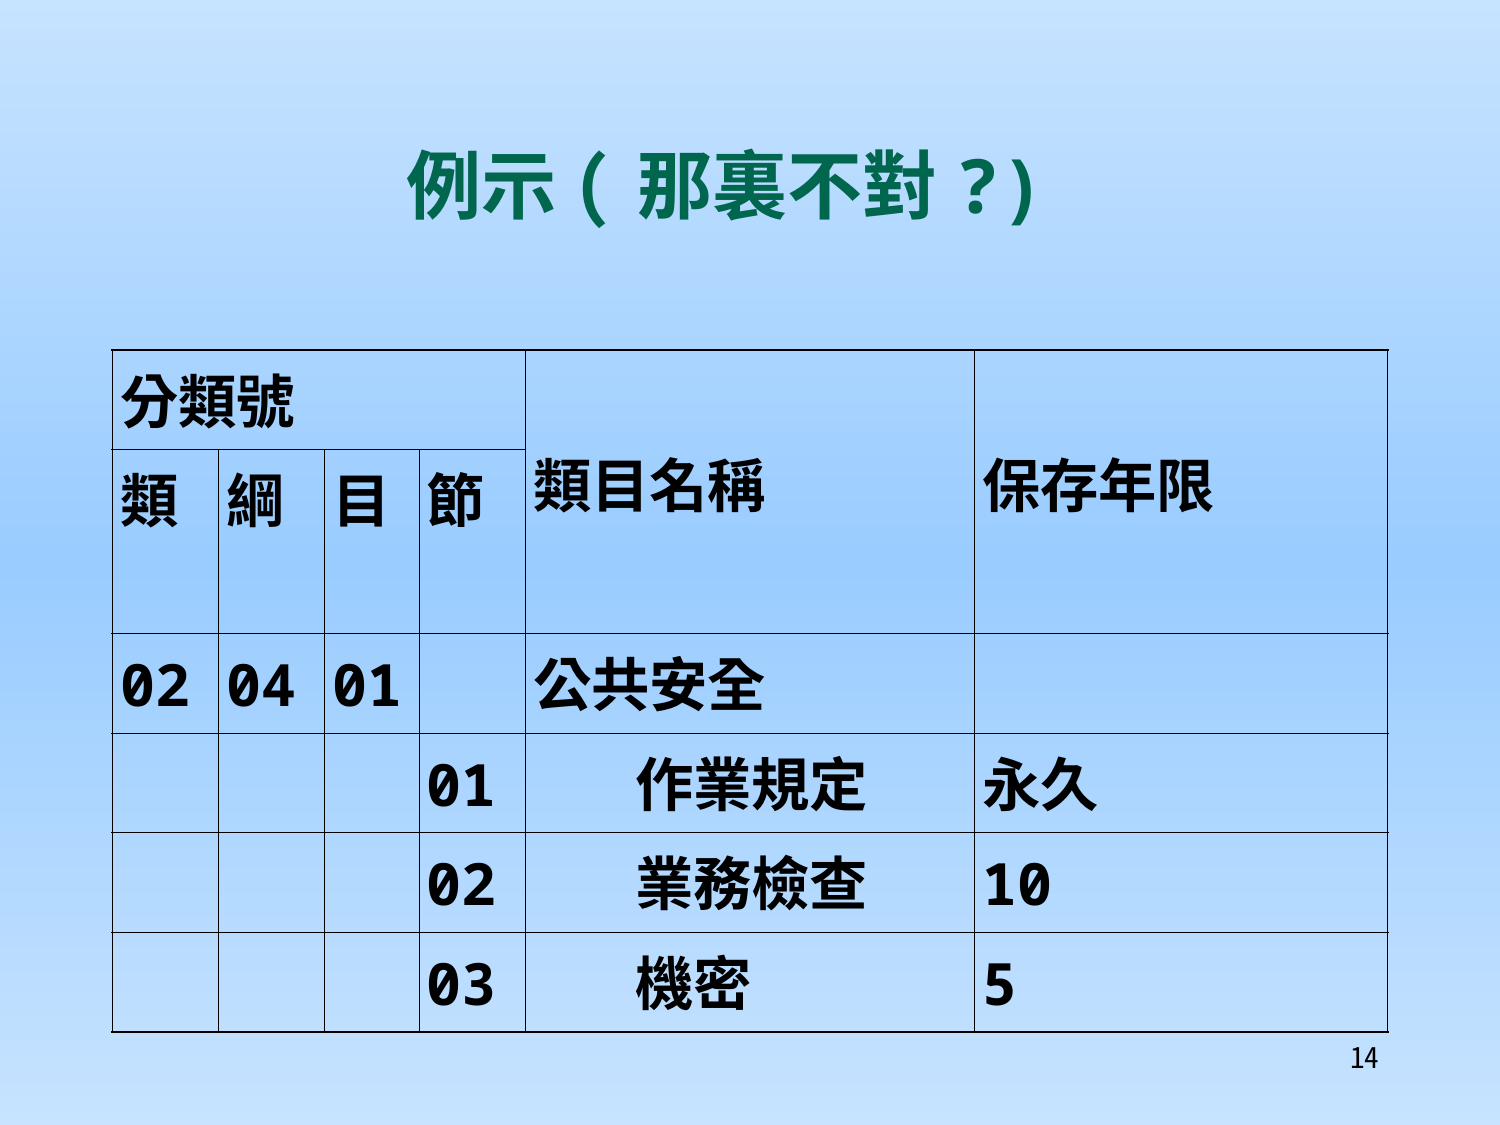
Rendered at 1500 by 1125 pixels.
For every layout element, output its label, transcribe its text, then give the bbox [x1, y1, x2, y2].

table_cell [325, 734, 419, 832]
table_cell [975, 634, 1387, 733]
table_cell [219, 933, 324, 1031]
table_cell [325, 833, 419, 932]
table_header 類目名稱 [526, 351, 974, 633]
table_cell 作業規定 [526, 734, 974, 832]
title 例示(那裏不對?) [88, 90, 1364, 278]
table_cell 永久 [975, 734, 1387, 832]
table_cell 節 [420, 450, 525, 633]
table_cell [420, 634, 525, 733]
table_cell 公共安全 [526, 634, 974, 733]
table_cell [113, 933, 218, 1031]
table_cell [113, 833, 218, 932]
table_cell 03 [420, 933, 525, 1031]
table_cell 01 [325, 634, 419, 733]
table_cell [219, 734, 324, 832]
table_cell 02 [420, 833, 525, 932]
table_cell 機密 [526, 933, 974, 1031]
table_cell 01 [420, 734, 525, 832]
table_cell [219, 833, 324, 932]
table_cell 5 [975, 933, 1387, 1031]
table_cell 業務檢查 [526, 833, 974, 932]
table_cell 02 [113, 634, 218, 733]
text_box <編號> [1074, 1033, 1388, 1101]
table_cell 綱 [219, 450, 324, 633]
table_cell 類 [113, 450, 218, 633]
table_cell 04 [219, 634, 324, 733]
table_cell 10 [975, 833, 1387, 932]
table_header 保存年限 [975, 351, 1387, 633]
table_cell [325, 933, 419, 1031]
table_cell [113, 734, 218, 832]
table_header 分類號 [113, 351, 525, 449]
table_cell 目 [325, 450, 419, 633]
